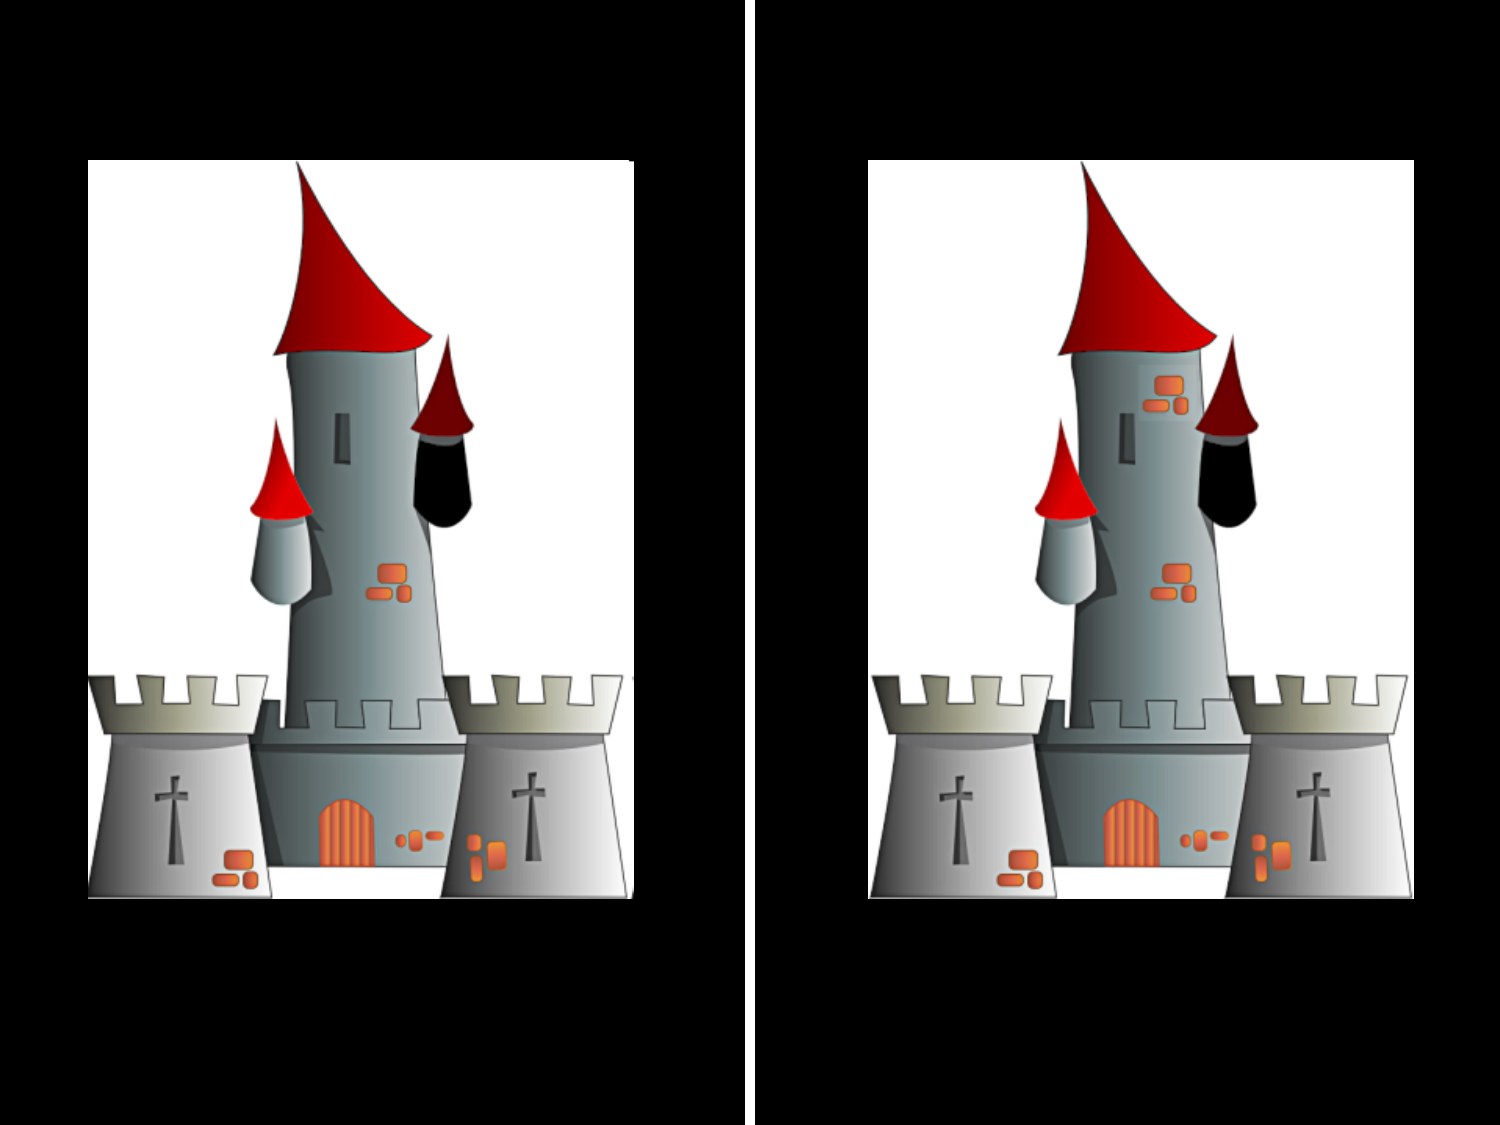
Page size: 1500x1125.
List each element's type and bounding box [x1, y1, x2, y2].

picture [88, 160, 634, 899]
picture [868, 160, 1414, 899]
